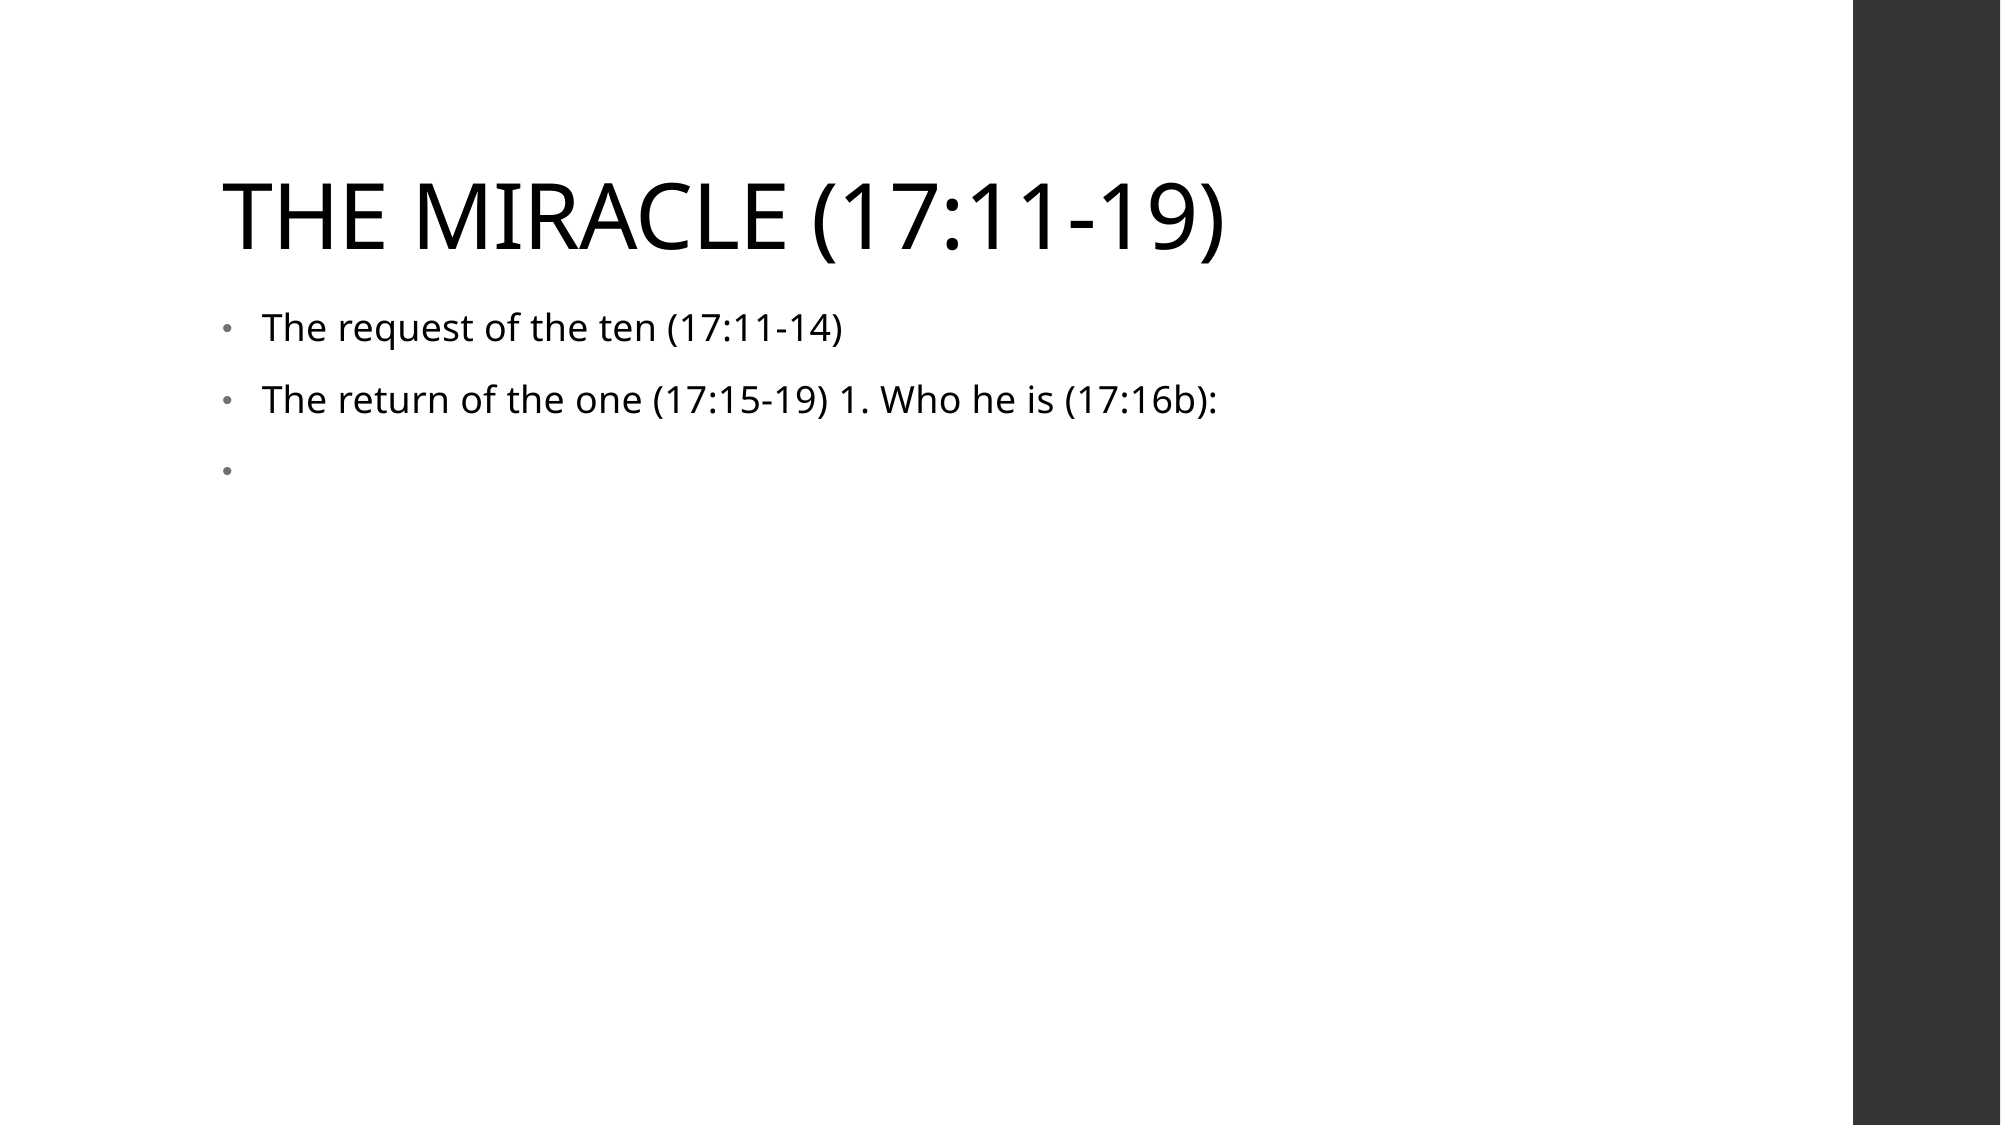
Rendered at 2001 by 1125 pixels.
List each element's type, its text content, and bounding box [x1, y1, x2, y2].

list The request of the ten (17:11-14) The return of the one (17:15-19) 1. Who he is (17:16b): [206, 299, 1617, 1014]
title THE MIRACLE (17:11-19) [206, 60, 1797, 278]
